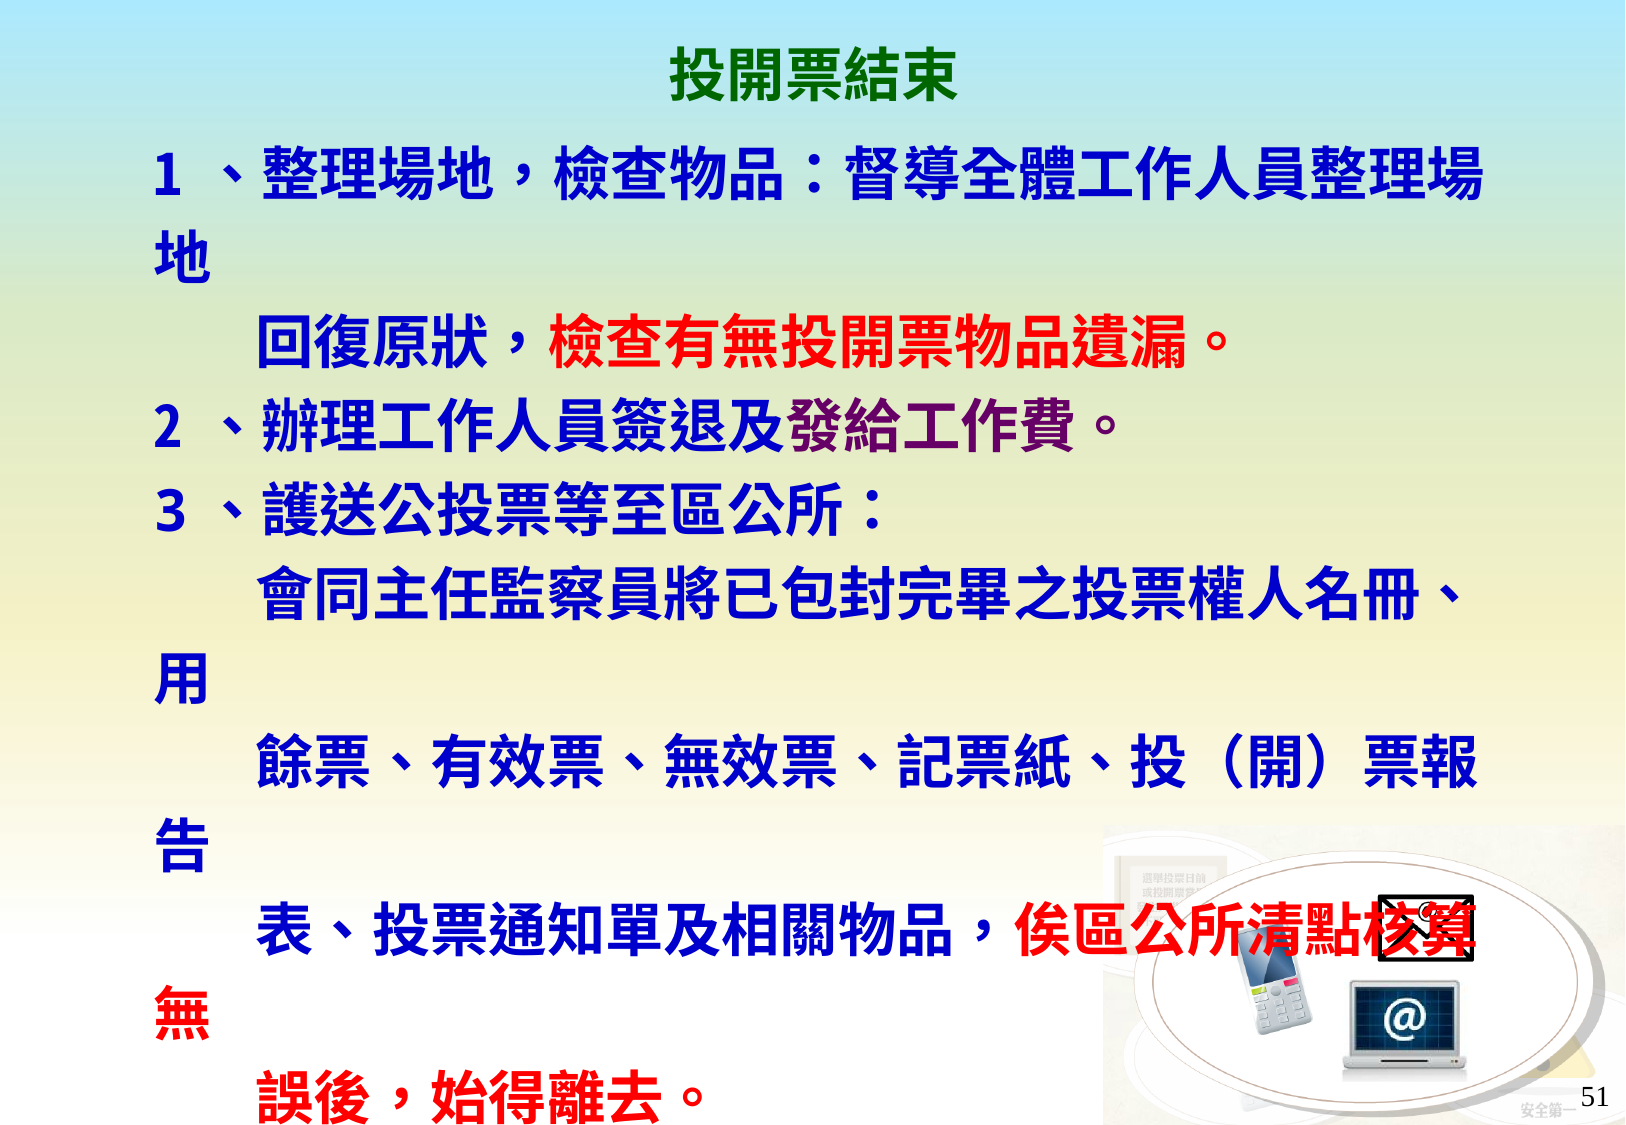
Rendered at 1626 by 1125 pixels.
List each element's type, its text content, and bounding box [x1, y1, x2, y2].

text_box 51 [1545, 1069, 1626, 1125]
text_box 1、整理場地，檢查物品：督導全體工作人員整理場地 回復原狀，檢查有無投開票物品遺漏。 2、辦理工作人員簽退及發給工作費。 3、護送公投票等至區公所： 會同主任監察員將已包封完畢之投票權人名冊、用 餘票、有效票、無效票、記票紙、投（開）票報告 表、投票通知單及相關物品，俟區公所清點核算無 誤後，始得離去。 4、路程較遠之投開票所，區公所須利用各種可行方 法，指導主任管理員以最快速度報票。 5、電話仍應保暢通，以備緊急連絡用。 [139, 115, 1545, 1125]
text_box 投開票結束 [465, 30, 1163, 115]
picture [0, 0, 1626, 1125]
